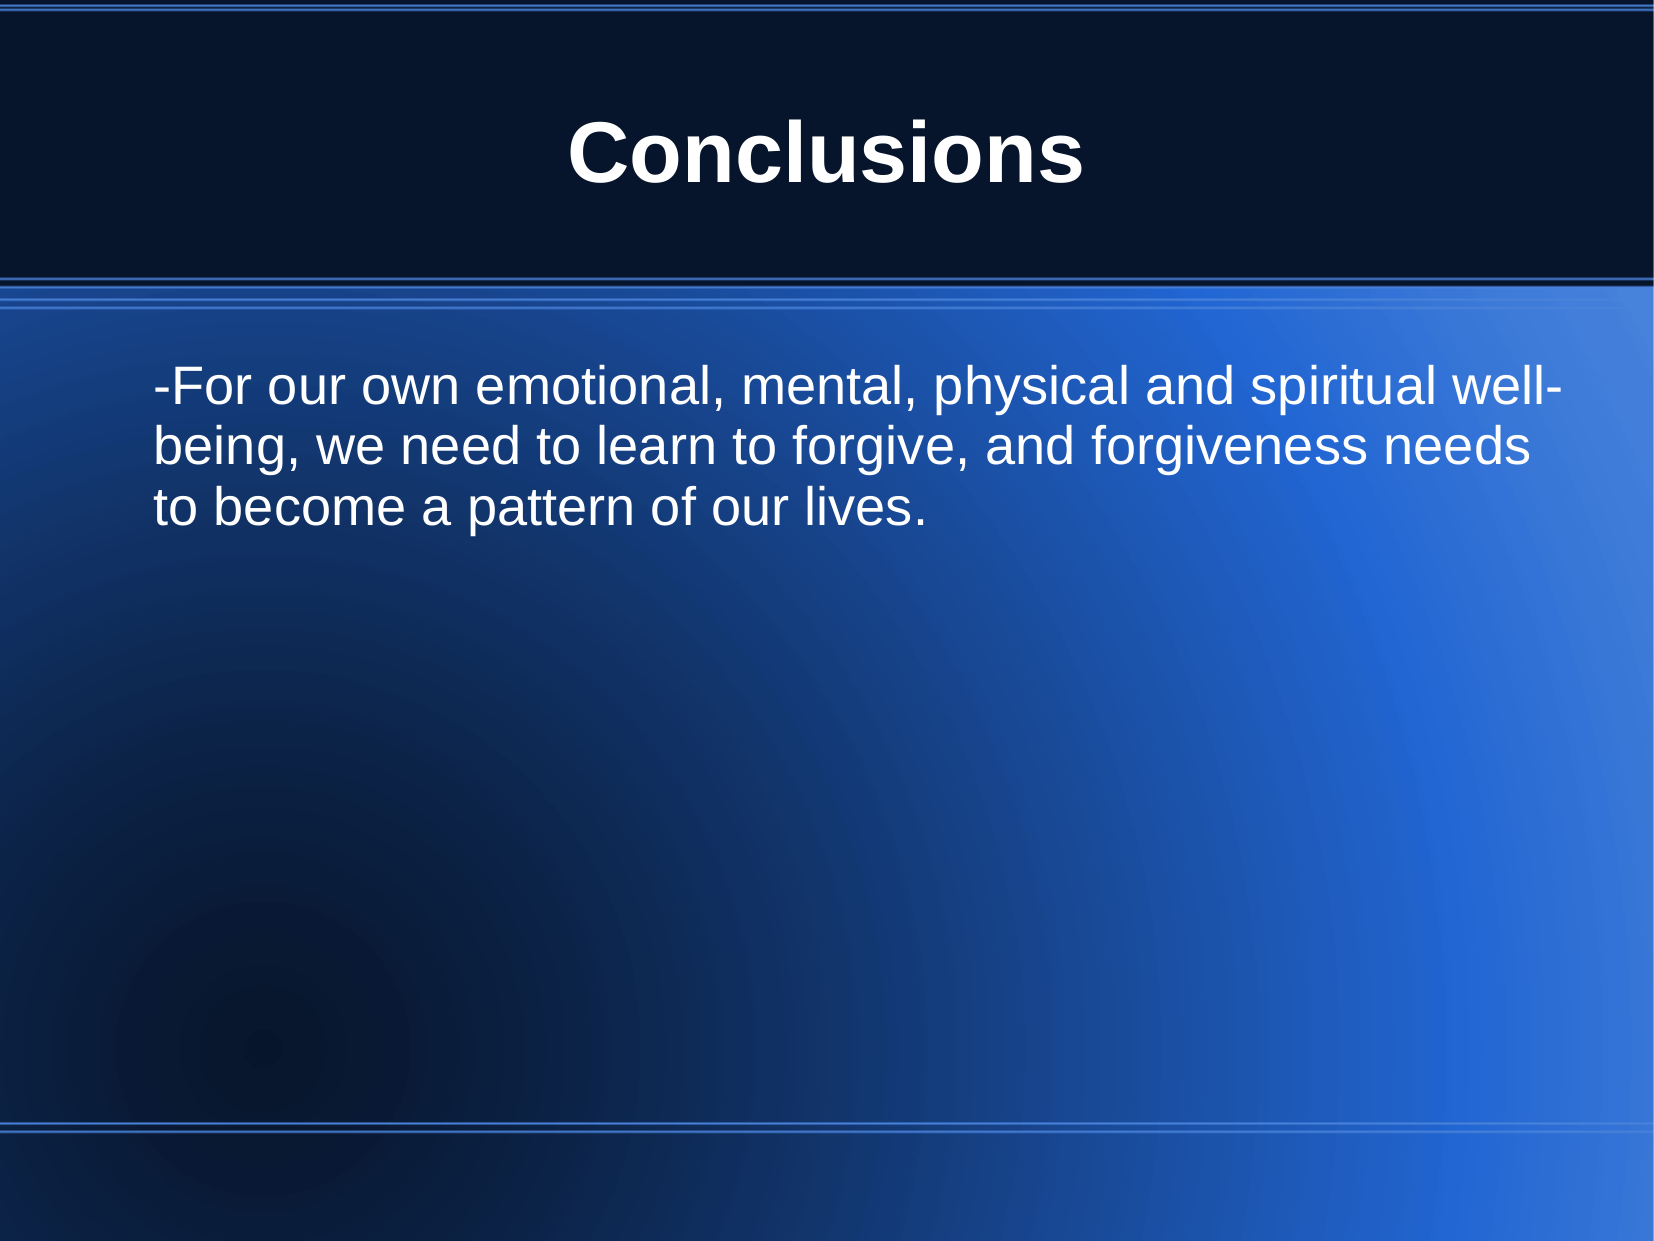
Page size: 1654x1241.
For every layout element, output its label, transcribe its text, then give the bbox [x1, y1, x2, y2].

picture [0, 0, 1654, 1241]
title Conclusions [82, 49, 1571, 257]
list -For our own emotional, mental, physical and spiritual well-being, we need to learn to forgive, and forgiveness needs to become a pattern of our lives. [82, 355, 1571, 1058]
